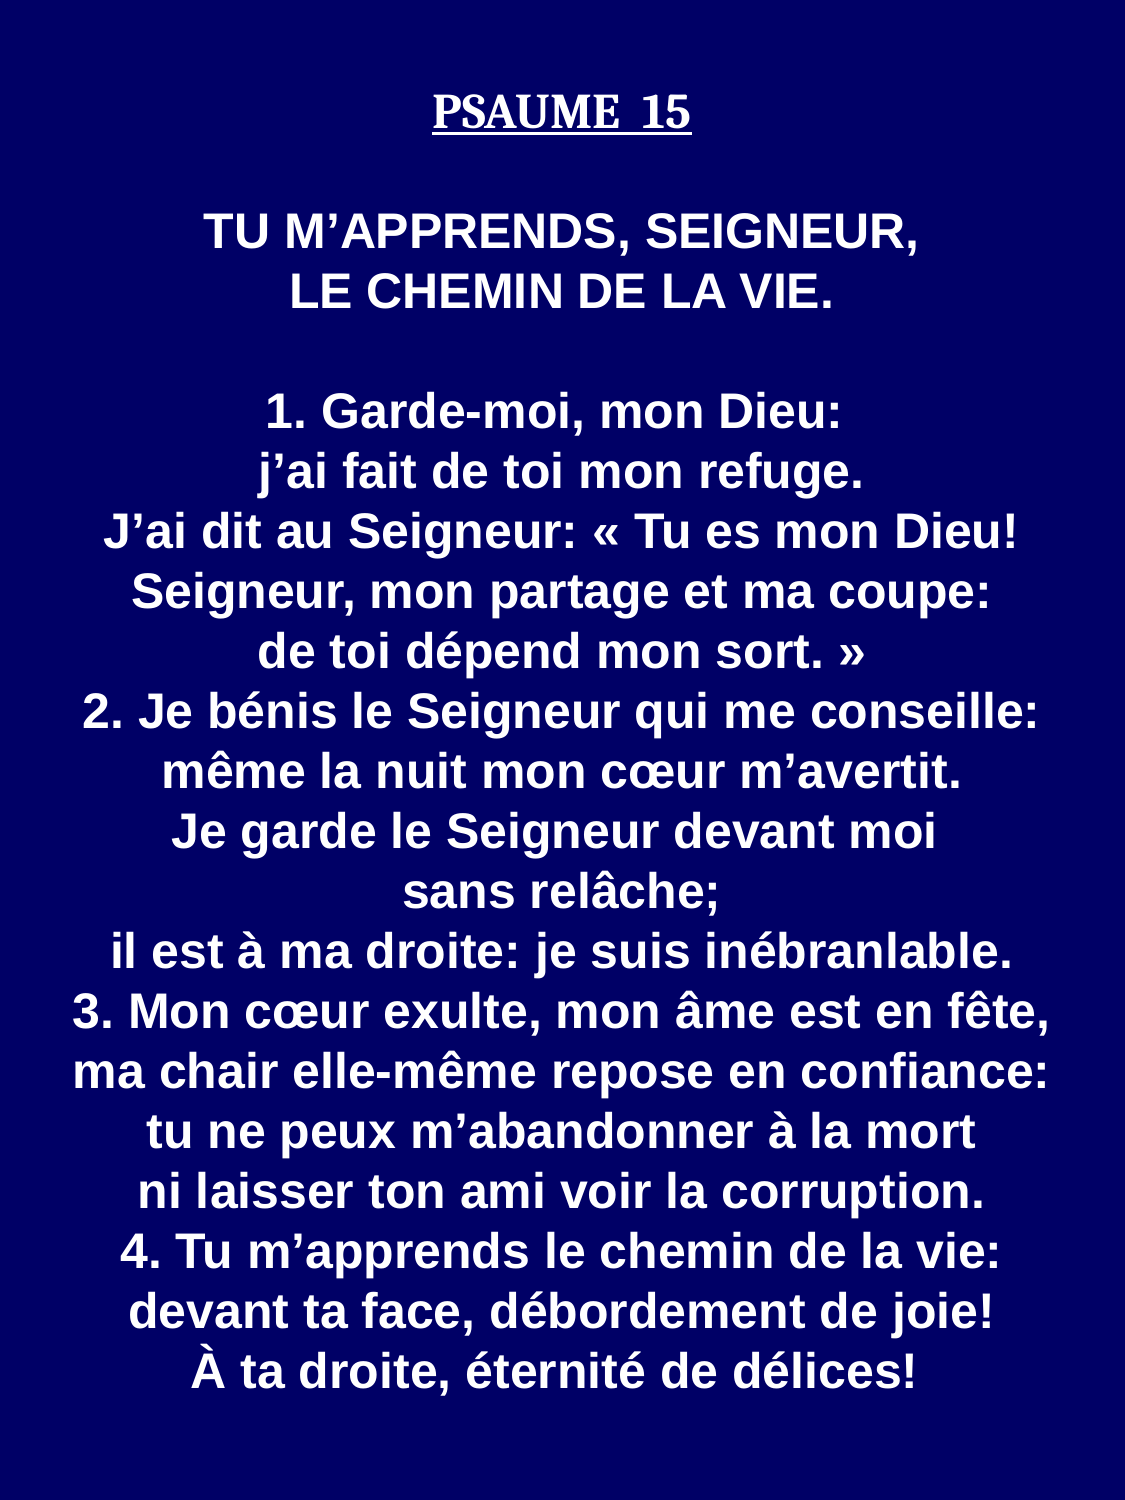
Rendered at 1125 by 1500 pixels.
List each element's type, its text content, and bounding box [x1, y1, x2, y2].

text_box PSAUME 15 TU M’APPRENDS, SEIGNEUR, LE CHEMIN DE LA VIE. 1. Garde-moi, mon Dieu: j’ai fait de toi mon refuge. J’ai dit au Seigneur: « Tu es mon Dieu! Seigneur, mon partage et ma coupe: de toi dépend mon sort. » 2. Je bénis le Seigneur qui me conseille: même la nuit mon cœur m’avertit. Je garde le Seigneur devant moi sans relâche; il est à ma droite: je suis inébranlable. 3. Mon cœur exulte, mon âme est en fête, ma chair elle-même repose en confiance: tu ne peux m’abandonner à la mort ni laisser ton ami voir la corruption. 4. Tu m’apprends le chemin de la vie: devant ta face, débordement de joie! À ta droite, éternité de délices! [53, 70, 1071, 1405]
